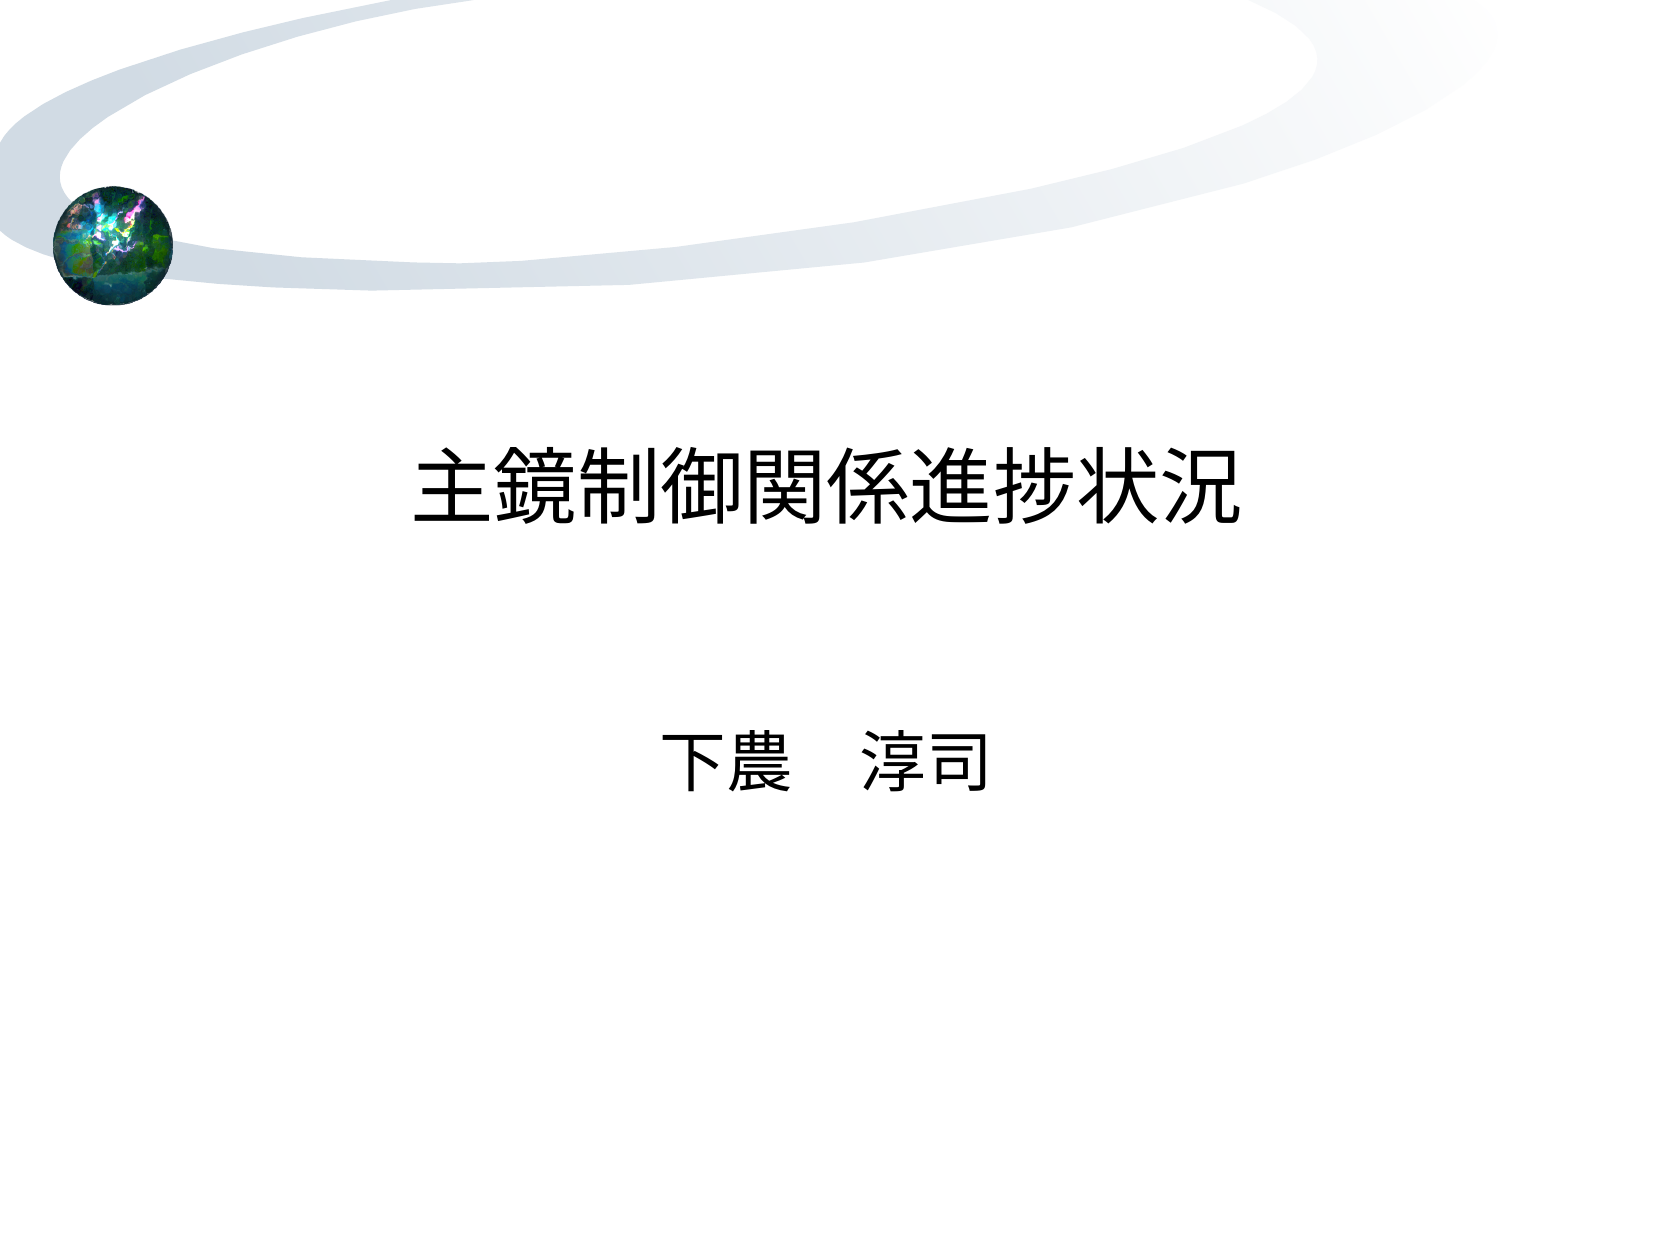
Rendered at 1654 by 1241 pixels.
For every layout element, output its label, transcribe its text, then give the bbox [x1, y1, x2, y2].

text_box 主鏡制御関係進捗状況 下農 淳司 [118, 413, 1536, 729]
picture [43, 175, 182, 314]
